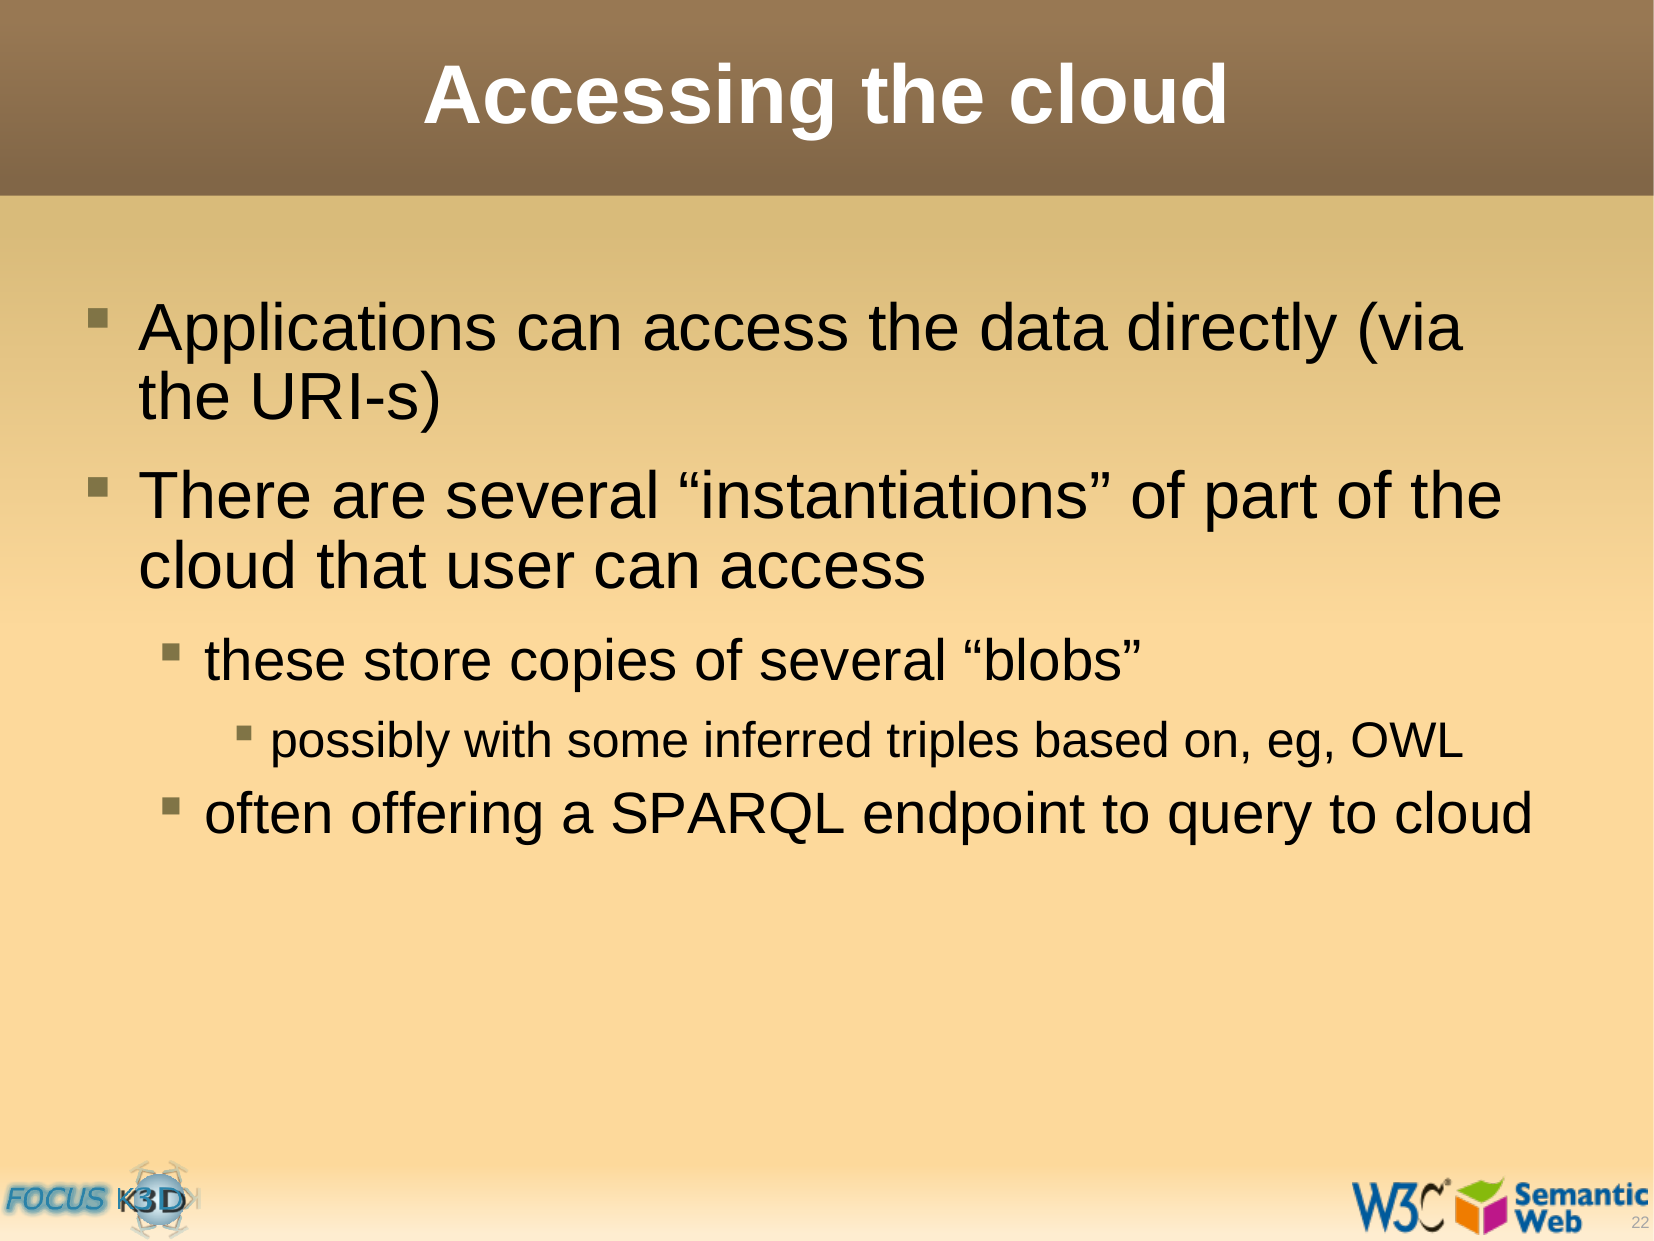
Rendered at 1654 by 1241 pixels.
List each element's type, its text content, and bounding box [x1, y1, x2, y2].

title Accessing the cloud [0, 0, 1654, 196]
picture [0, 196, 1654, 1241]
list Applications can access the data directly (via the URI-s) There are several “instantiations” of part of the cloud that user can access these store copies of several “blobs” possibly with some inferred triples based on, eg, OWL often offering a SPARQL endpoint to query to cloud [82, 290, 1571, 1109]
